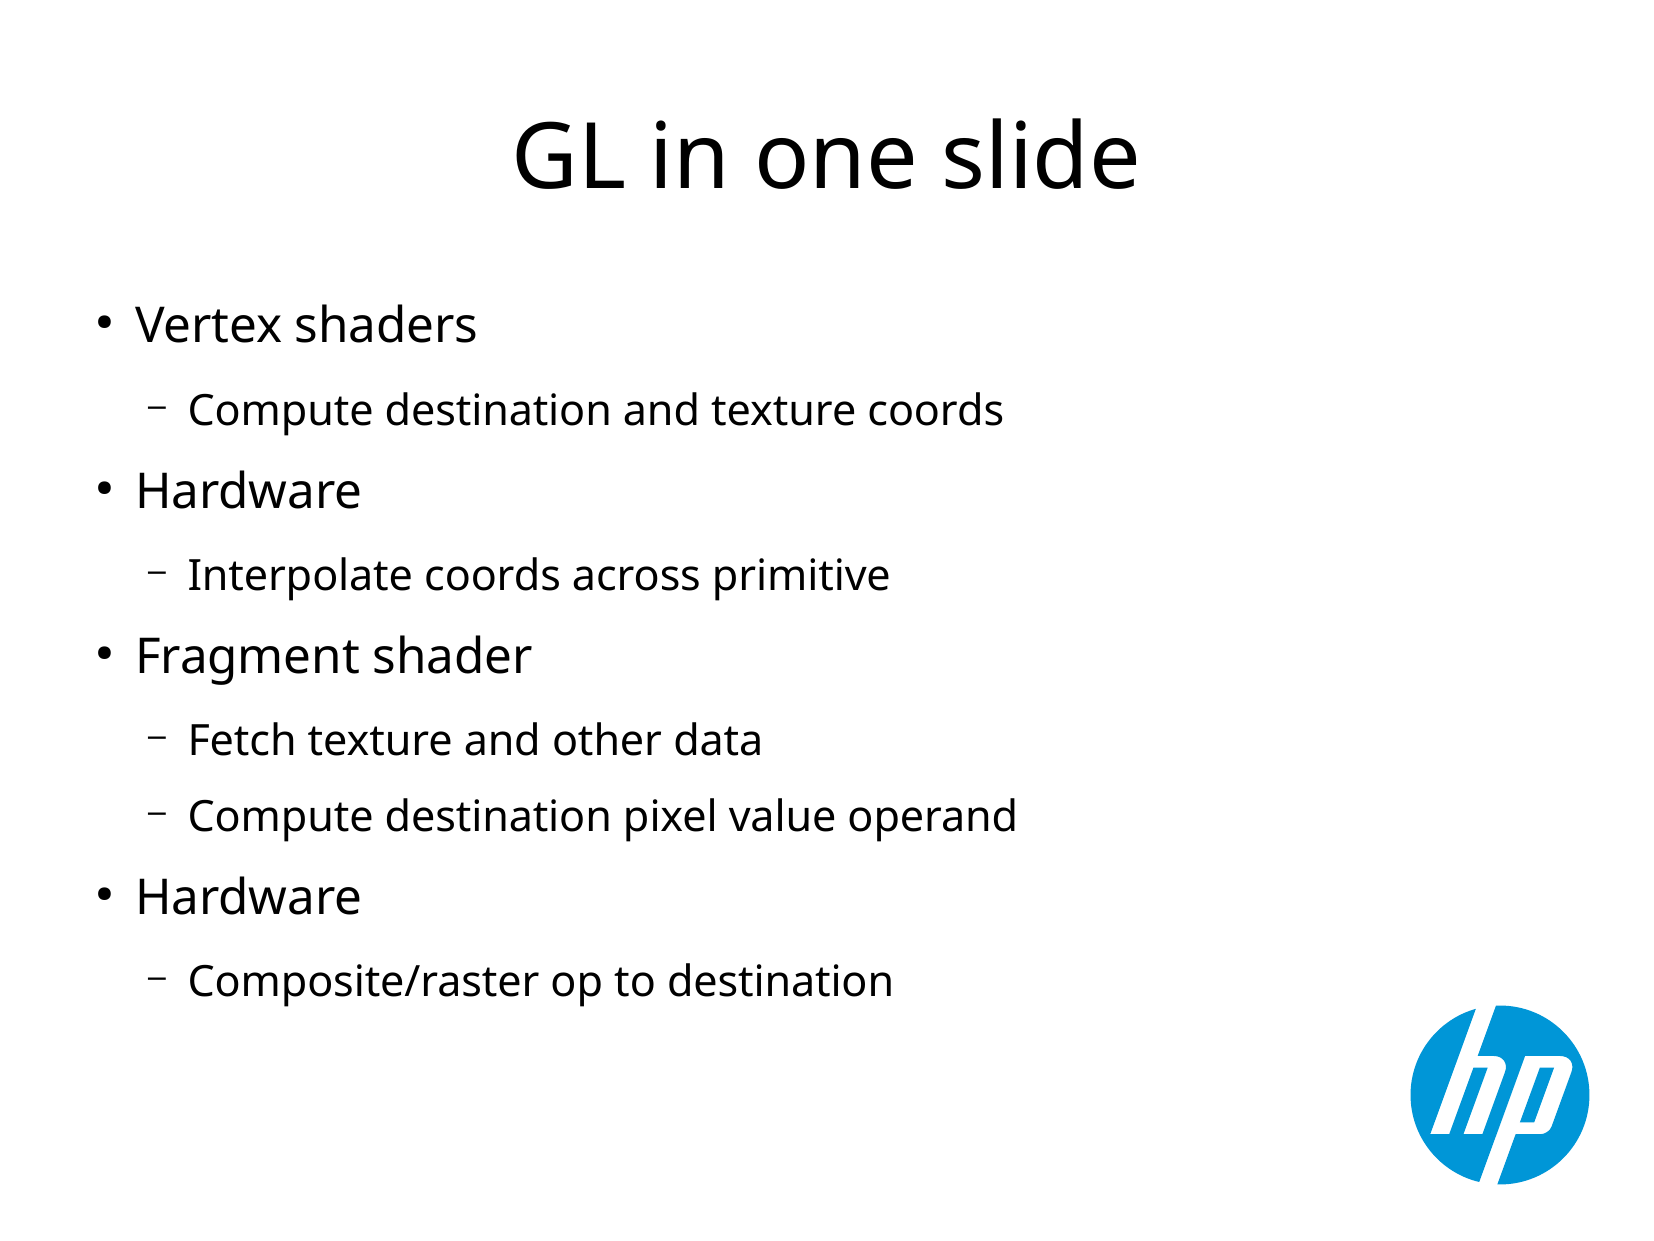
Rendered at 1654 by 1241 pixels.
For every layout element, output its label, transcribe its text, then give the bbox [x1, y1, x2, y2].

list Vertex shaders Compute destination and texture coords Hardware Interpolate coords across primitive Fragment shader Fetch texture and other data Compute destination pixel value operand Hardware Composite/raster op to destination [82, 290, 1571, 1010]
title GL in one slide [82, 49, 1571, 257]
